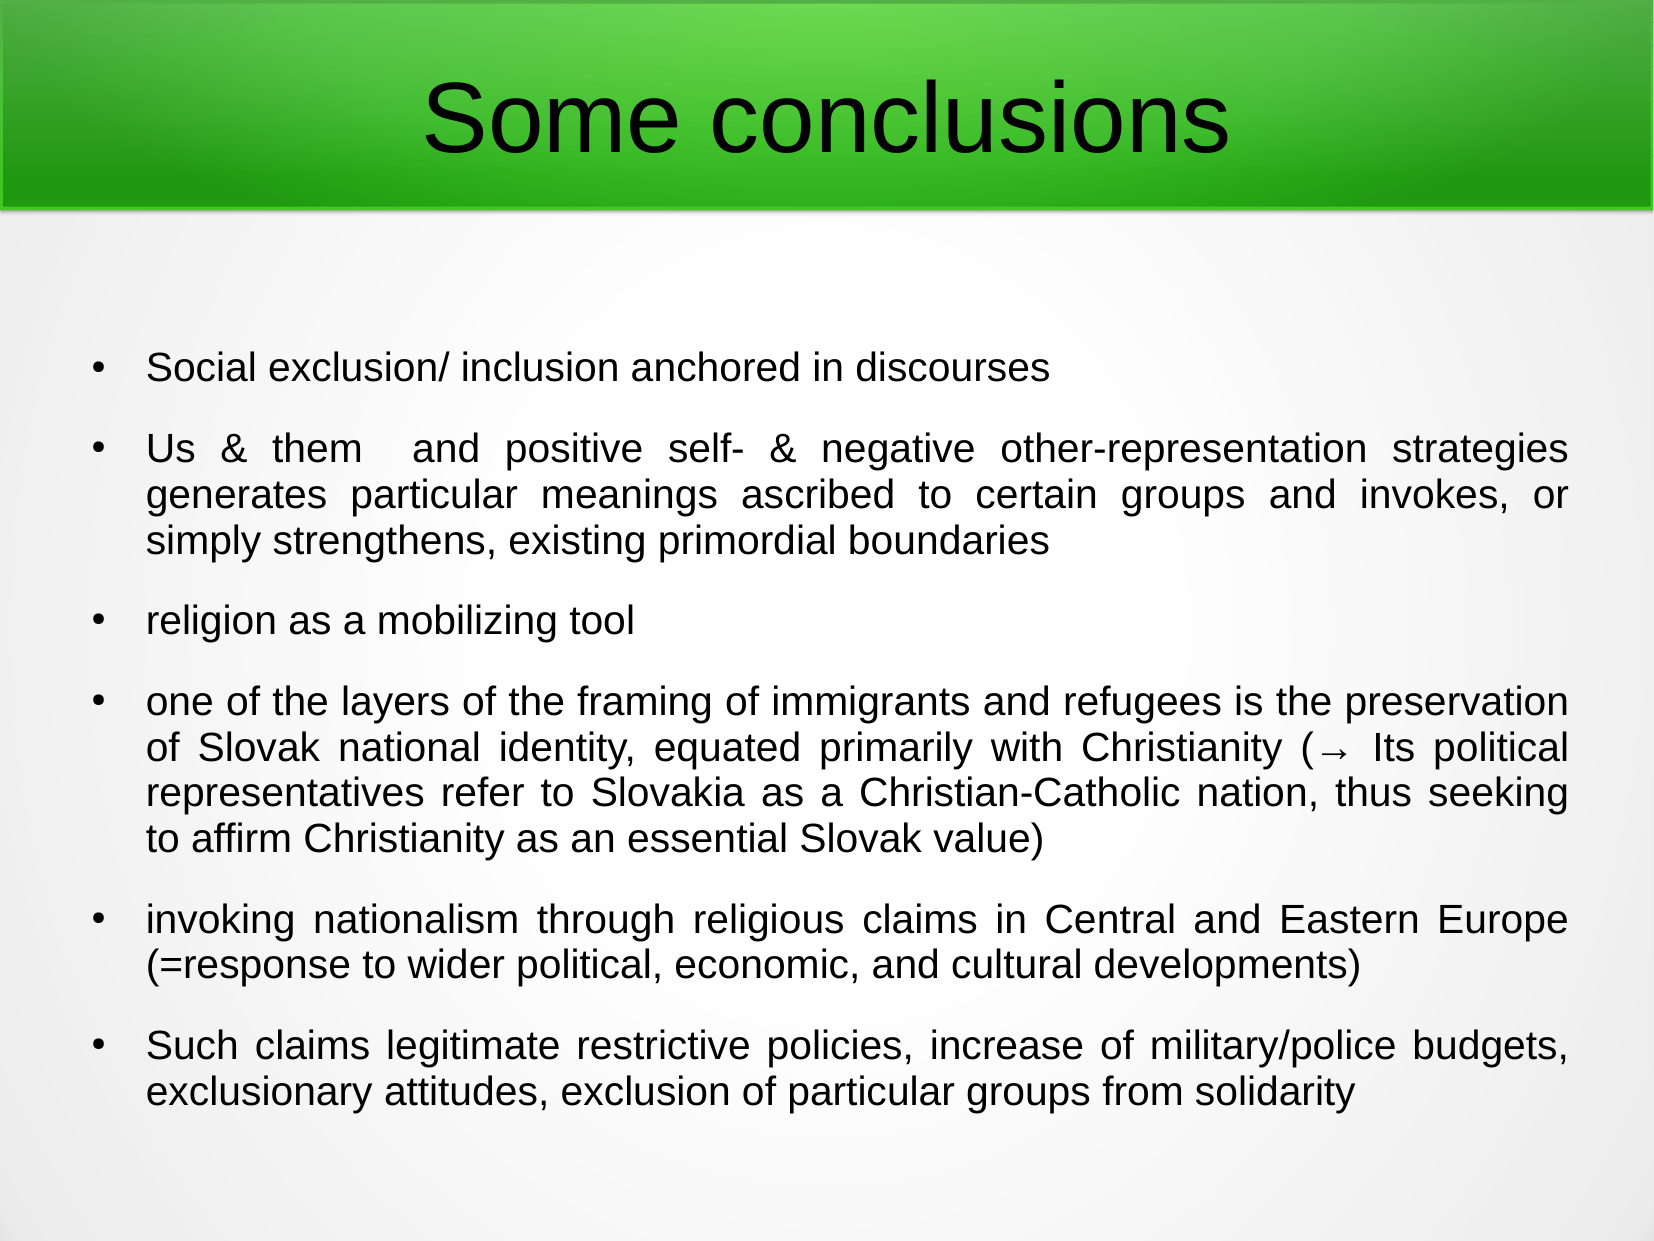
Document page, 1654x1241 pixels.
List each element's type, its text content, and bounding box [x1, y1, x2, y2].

list Social exclusion/ inclusion anchored in discourses Us & them and positive self- & negative other-representation strategies generates particular meanings ascribed to certain groups and invokes, or simply strengthens, existing primordial boundaries religion as a mobilizing tool one of the layers of the framing of immigrants and refugees is the preservation of Slovak national identity, equated primarily with Christianity (→ Its political representatives refer to Slovakia as a Christian-Catholic nation, thus seeking to affirm Christianity as an essential Slovak value) invoking nationalism through religious claims in Central and Eastern Europe (=response to wider political, economic, and cultural developments) Such claims legitimate restrictive policies, increase of military/police budgets, exclusionary attitudes, exclusion of particular groups from solidarity [82, 299, 1571, 1126]
title Some conclusions [82, 47, 1571, 189]
